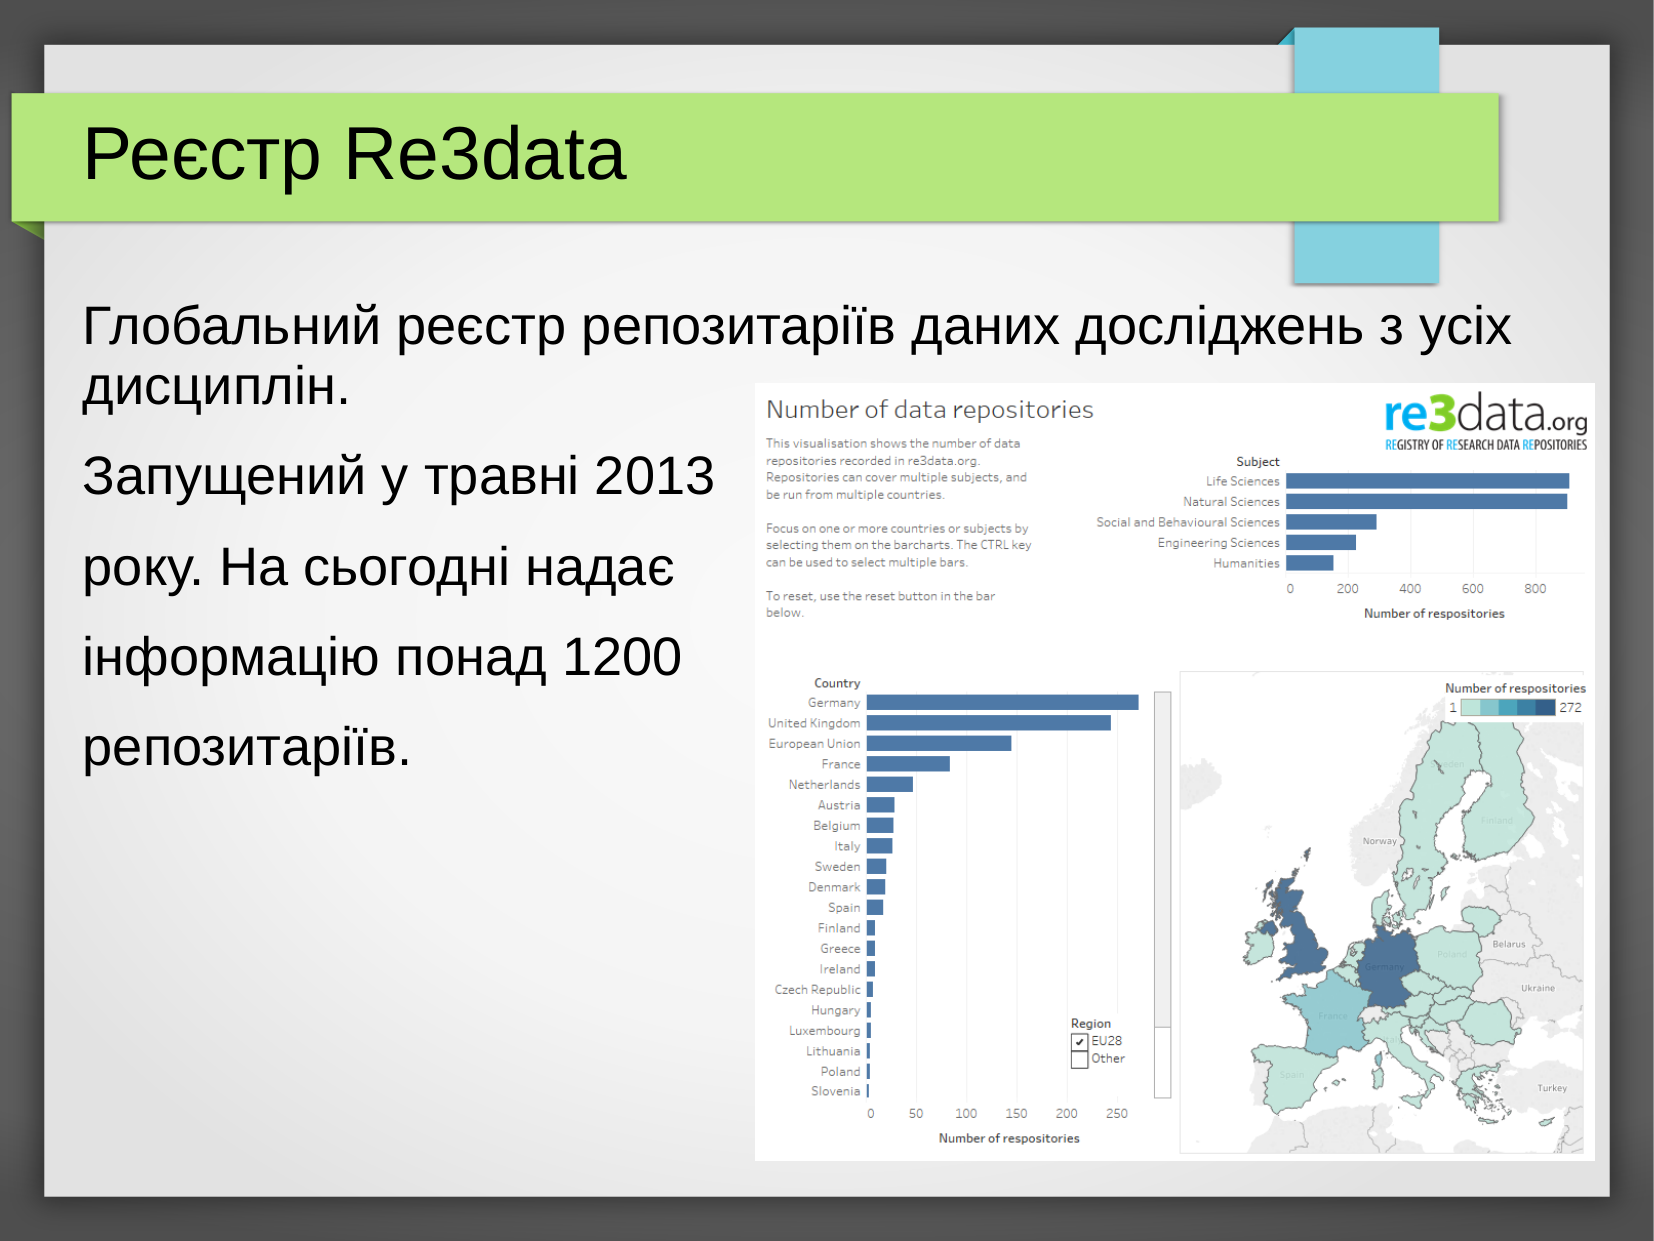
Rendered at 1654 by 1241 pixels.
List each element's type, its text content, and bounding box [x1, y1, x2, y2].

list Глобальний реєстр репозитаріїв даних досліджень з усіх дисциплін. Запущений у травні 2013 року. На сьогодні надає інформацію понад 1200 репозитаріїв. [82, 295, 1571, 1015]
picture [0, 0, 1654, 1241]
title Реєстр Re3data [82, 94, 1264, 213]
